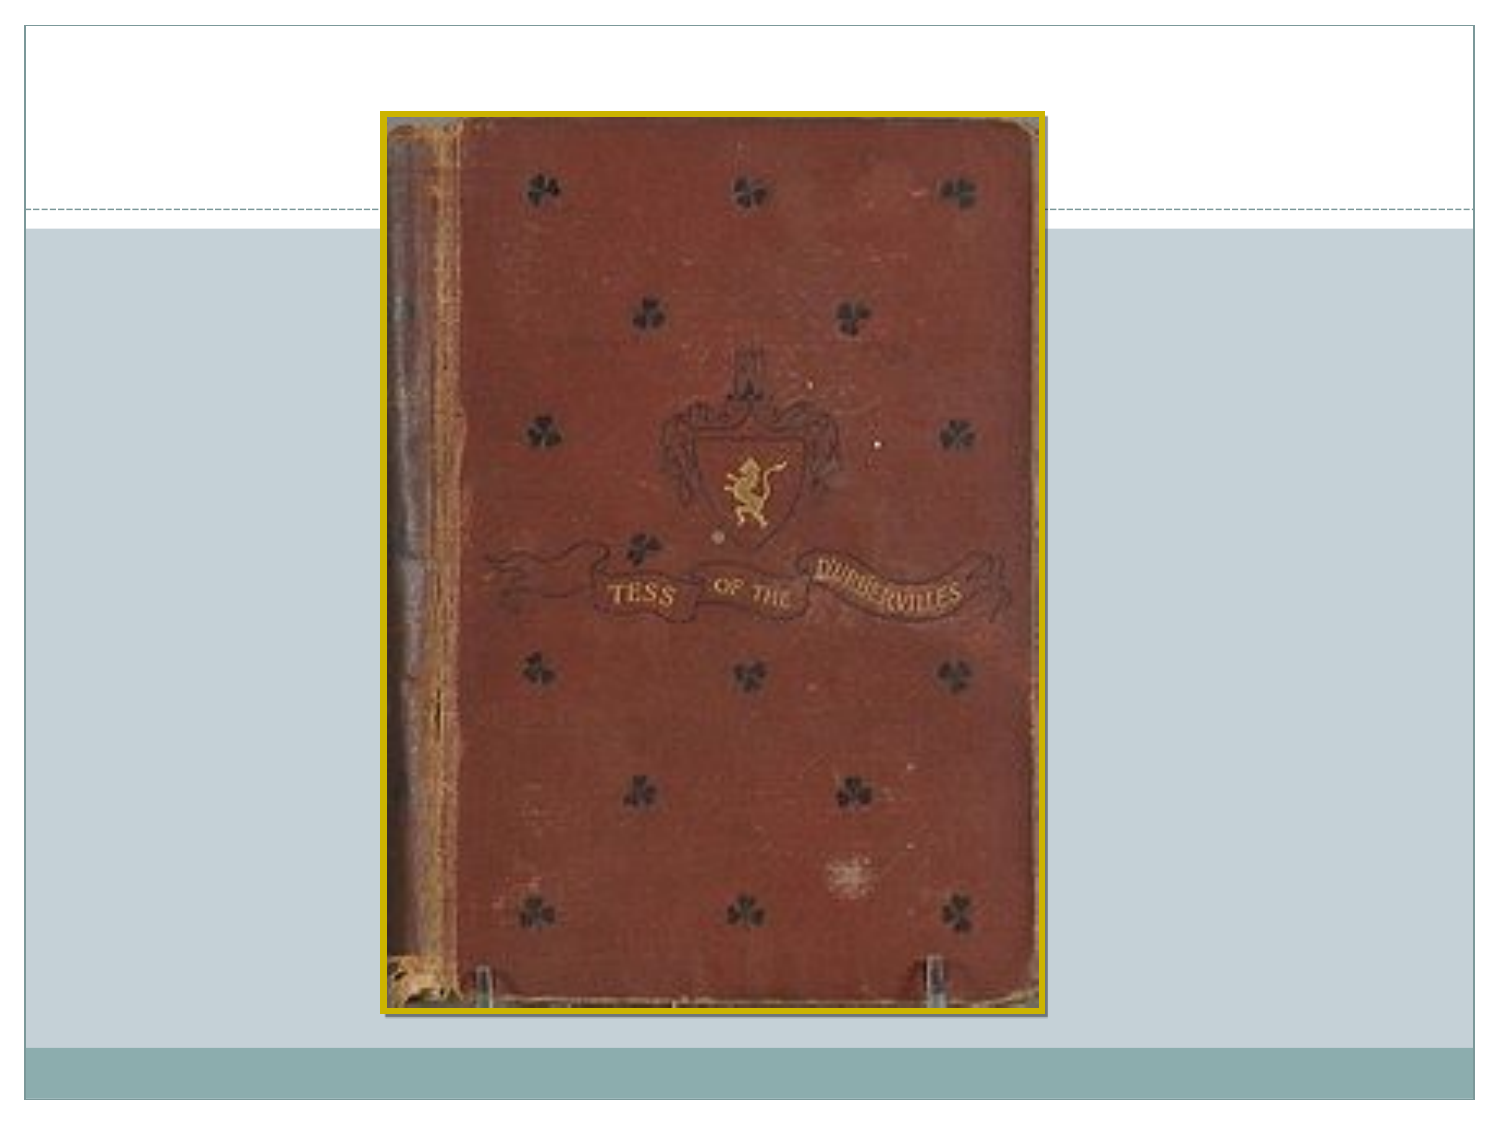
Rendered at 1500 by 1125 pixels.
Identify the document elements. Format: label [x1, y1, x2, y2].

picture [386, 117, 1039, 1008]
